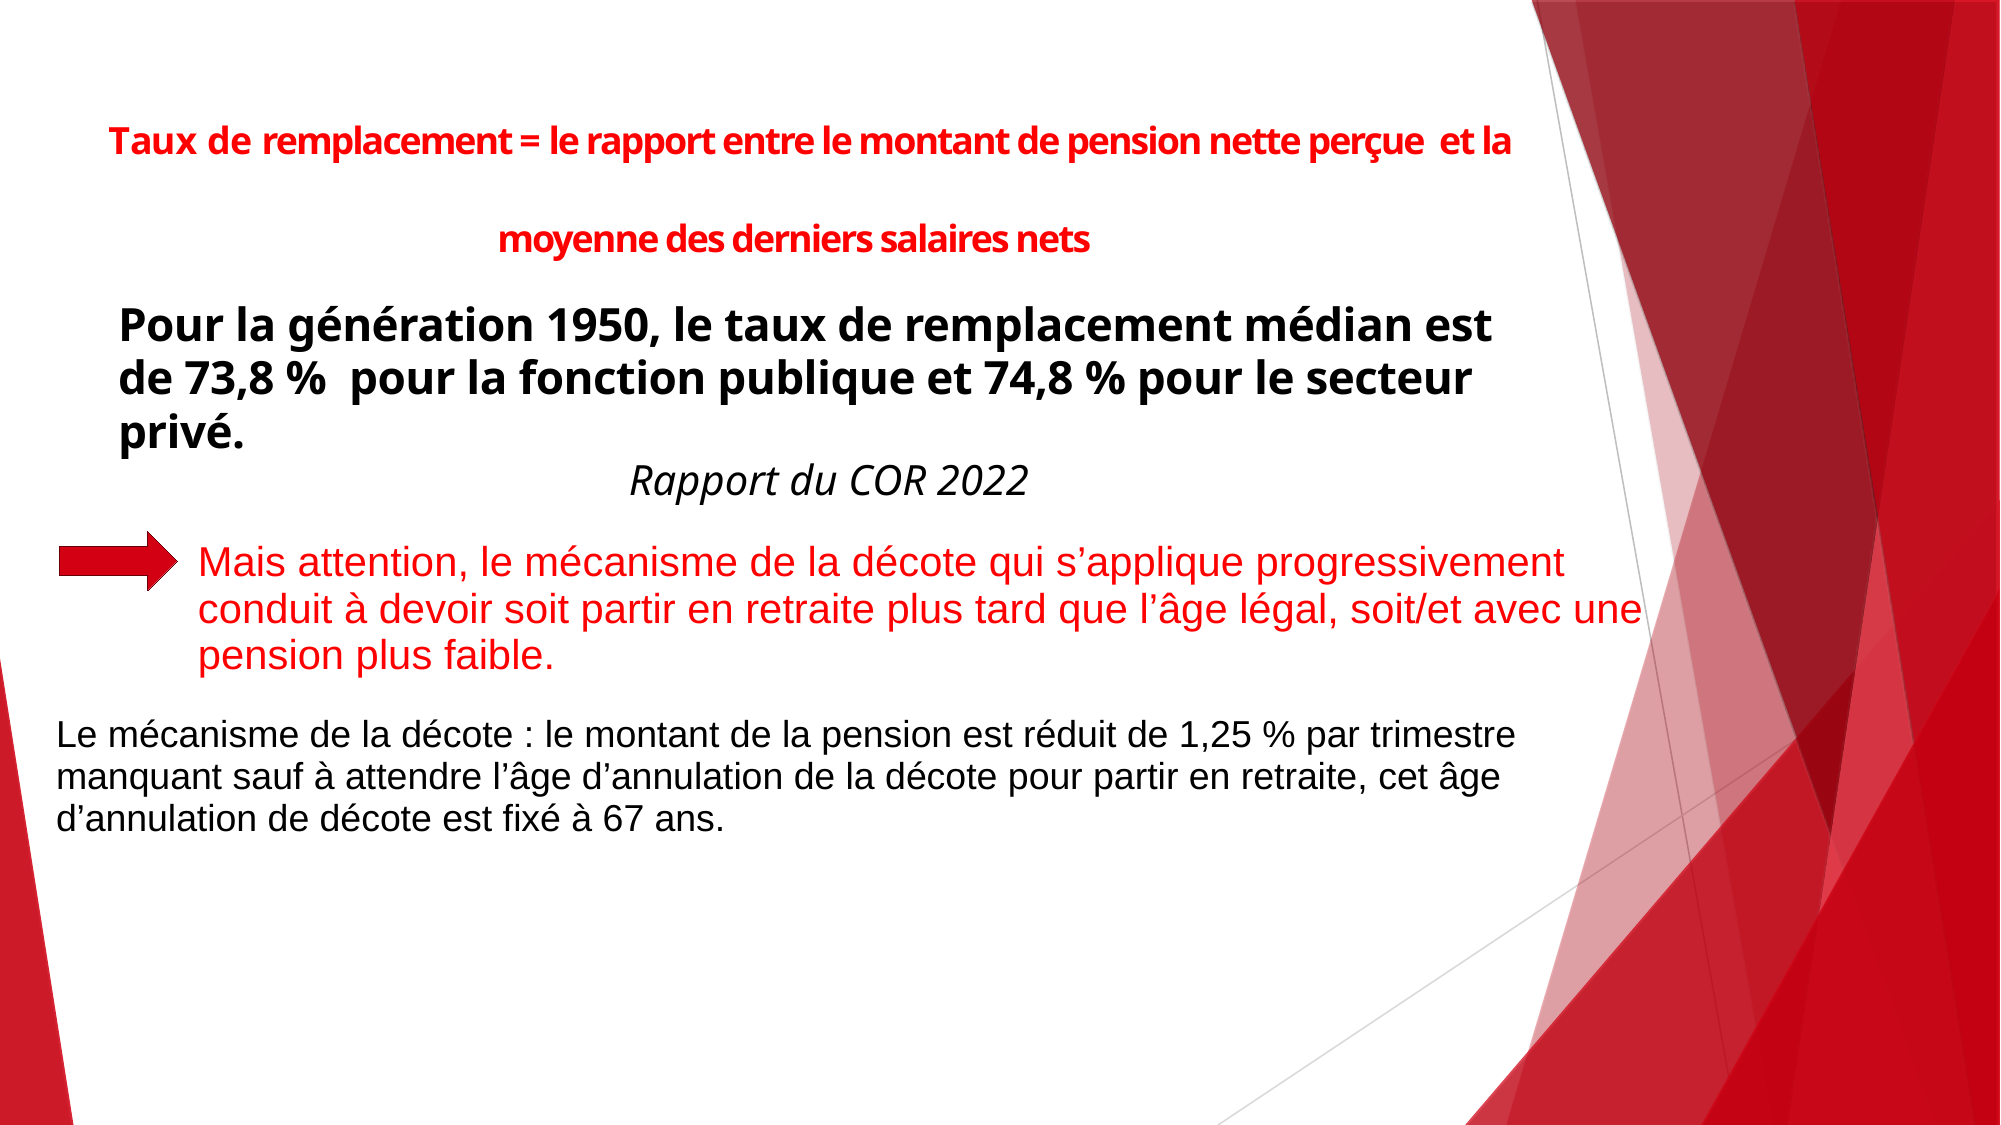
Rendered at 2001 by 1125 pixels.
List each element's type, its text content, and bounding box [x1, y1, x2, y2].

text_box Le mécanisme de la décote : le montant de la pension est réduit de 1,25 % par trimestre manquant sauf à attendre l’âge d’annulation de la décote pour partir en retraite, cet âge d’annulation de décote est fixé à 67 ans. [41, 706, 1666, 1058]
text_box Mais attention, le mécanisme de la décote qui s’applique progressivement conduit à devoir soit partir en retraite plus tard que l’âge légal, soit/et avec une pension plus faible. [183, 531, 1684, 735]
text_box Pour la génération 1950, le taux de remplacement médian est de 73,8 % pour la fonction publique et 74,8 % pour le secteur privé. Rapport du COR 2022 [118, 295, 1540, 504]
text_box [59, 531, 178, 591]
text_box Taux de remplacement = le rapport entre le montant de pension nette perçue et la moyenne des derniers salaires nets [59, 57, 1536, 364]
